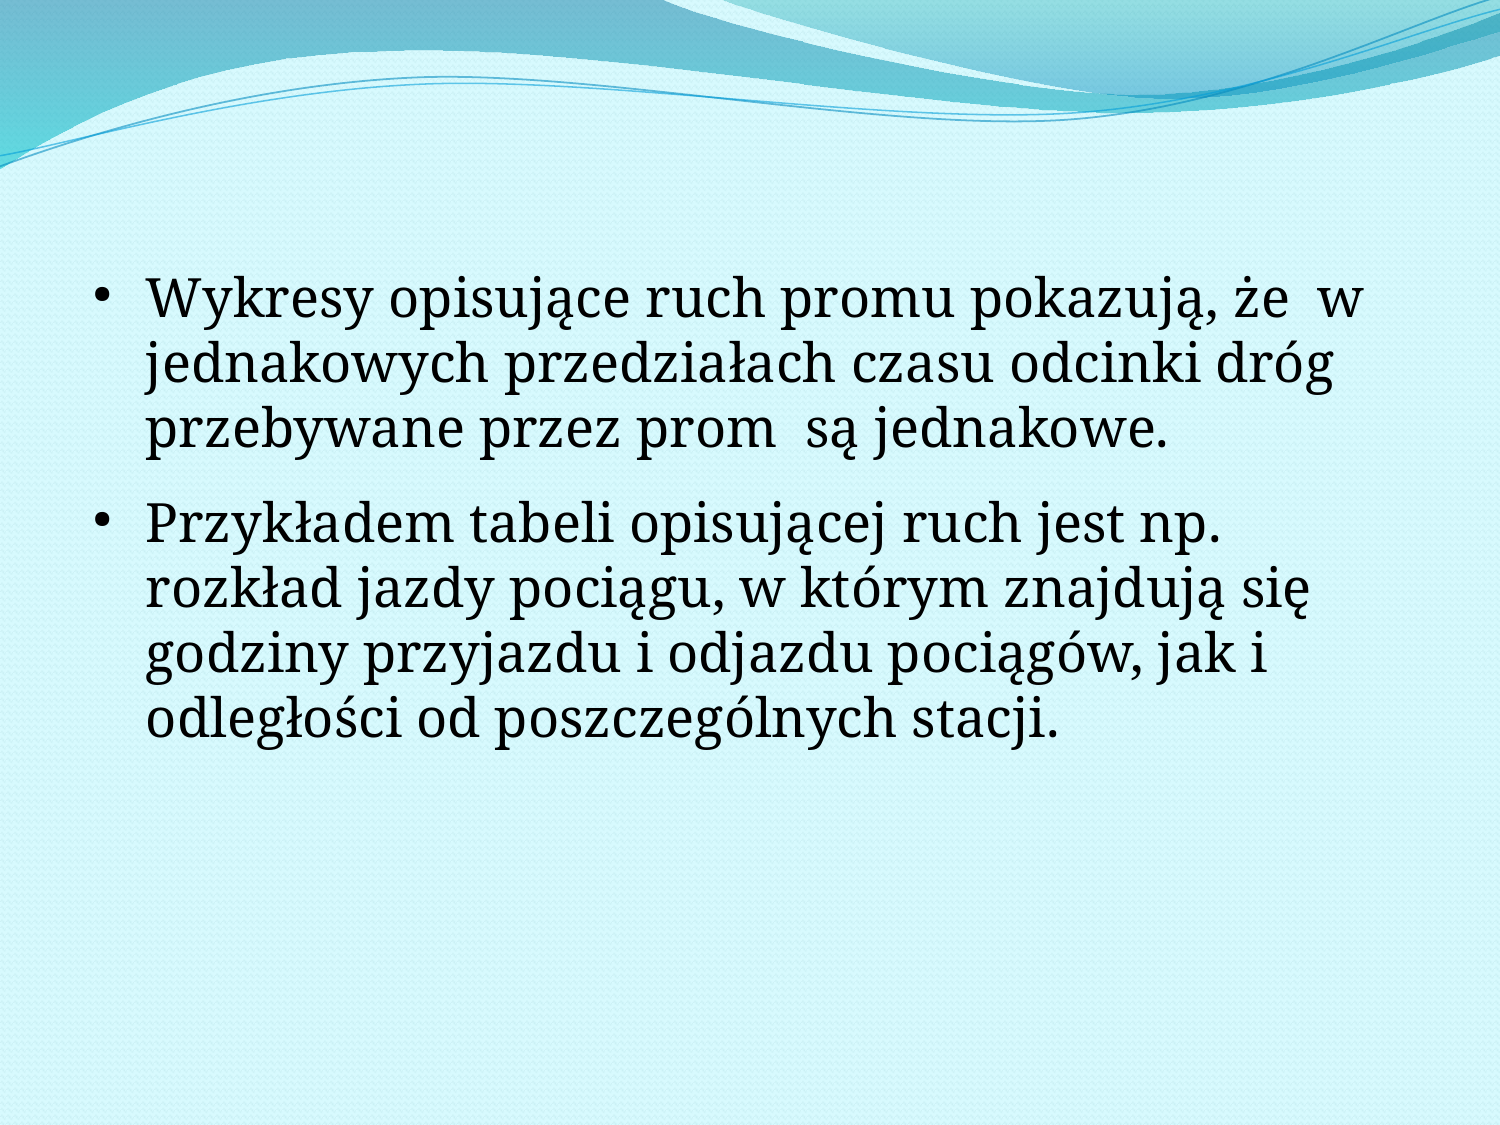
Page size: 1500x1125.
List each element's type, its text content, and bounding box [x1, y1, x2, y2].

picture [0, 0, 1500, 1125]
list Wykresy opisujące ruch promu pokazują, że w jednakowych przedziałach czasu odcinki dróg przebywane przez prom są jednakowe. Przykładem tabeli opisującej ruch jest np. rozkład jazdy pociągu, w którym znajdują się godziny przyjazdu i odjazdu pociągów, jak i odległości od poszczególnych stacji. [75, 263, 1425, 916]
